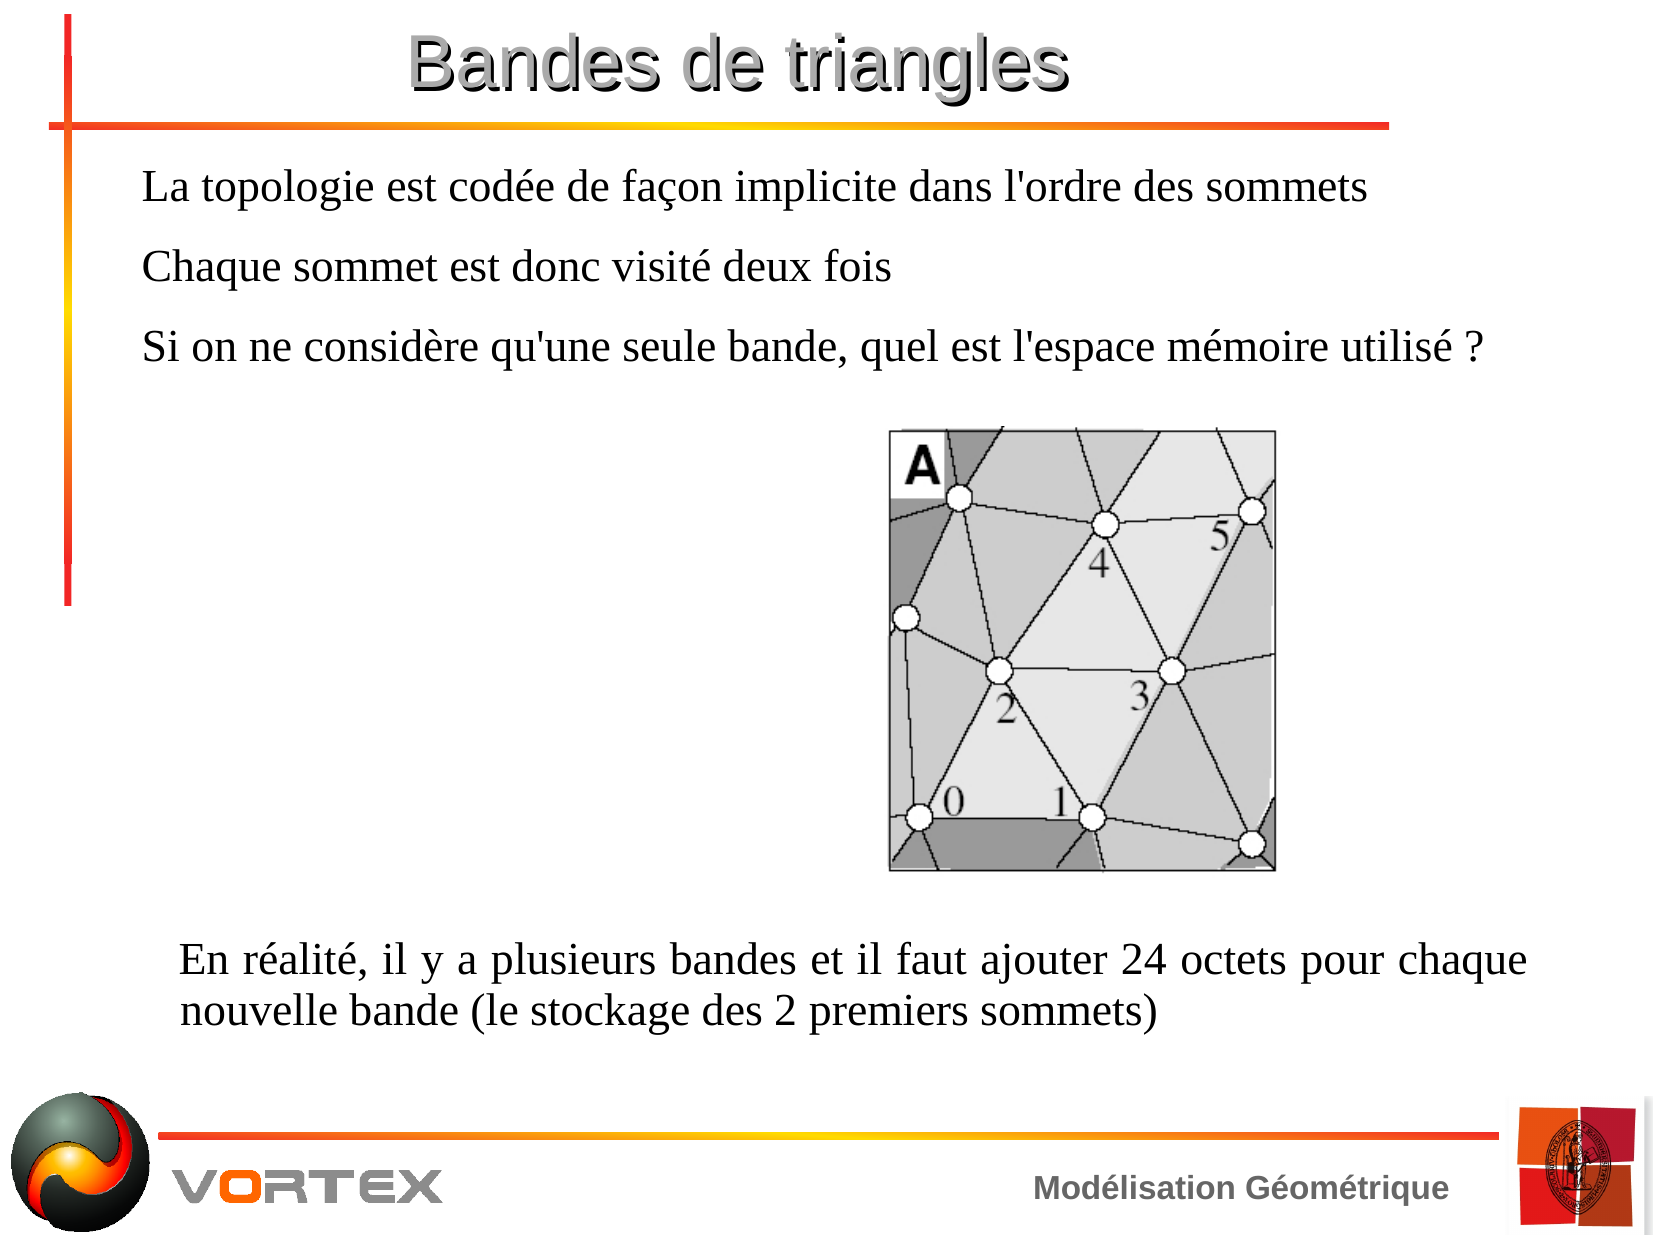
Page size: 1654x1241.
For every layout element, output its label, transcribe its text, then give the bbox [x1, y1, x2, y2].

list La topologie est codée de façon implicite dans l'ordre des sommets Chaque sommet est donc visité deux fois Si on ne considère qu'une seule bande, quel est l'espace mémoire utilisé ? En réalité, il y a plusieurs bandes et il faut ajouter 24 octets pour chaque nouvelle bande (le stockage des 2 premiers sommets) [123, 160, 1530, 1129]
picture [11, 1092, 443, 1232]
picture [1505, 1096, 1653, 1235]
title Bandes de triangles [82, 4, 1392, 120]
picture [883, 426, 1281, 878]
